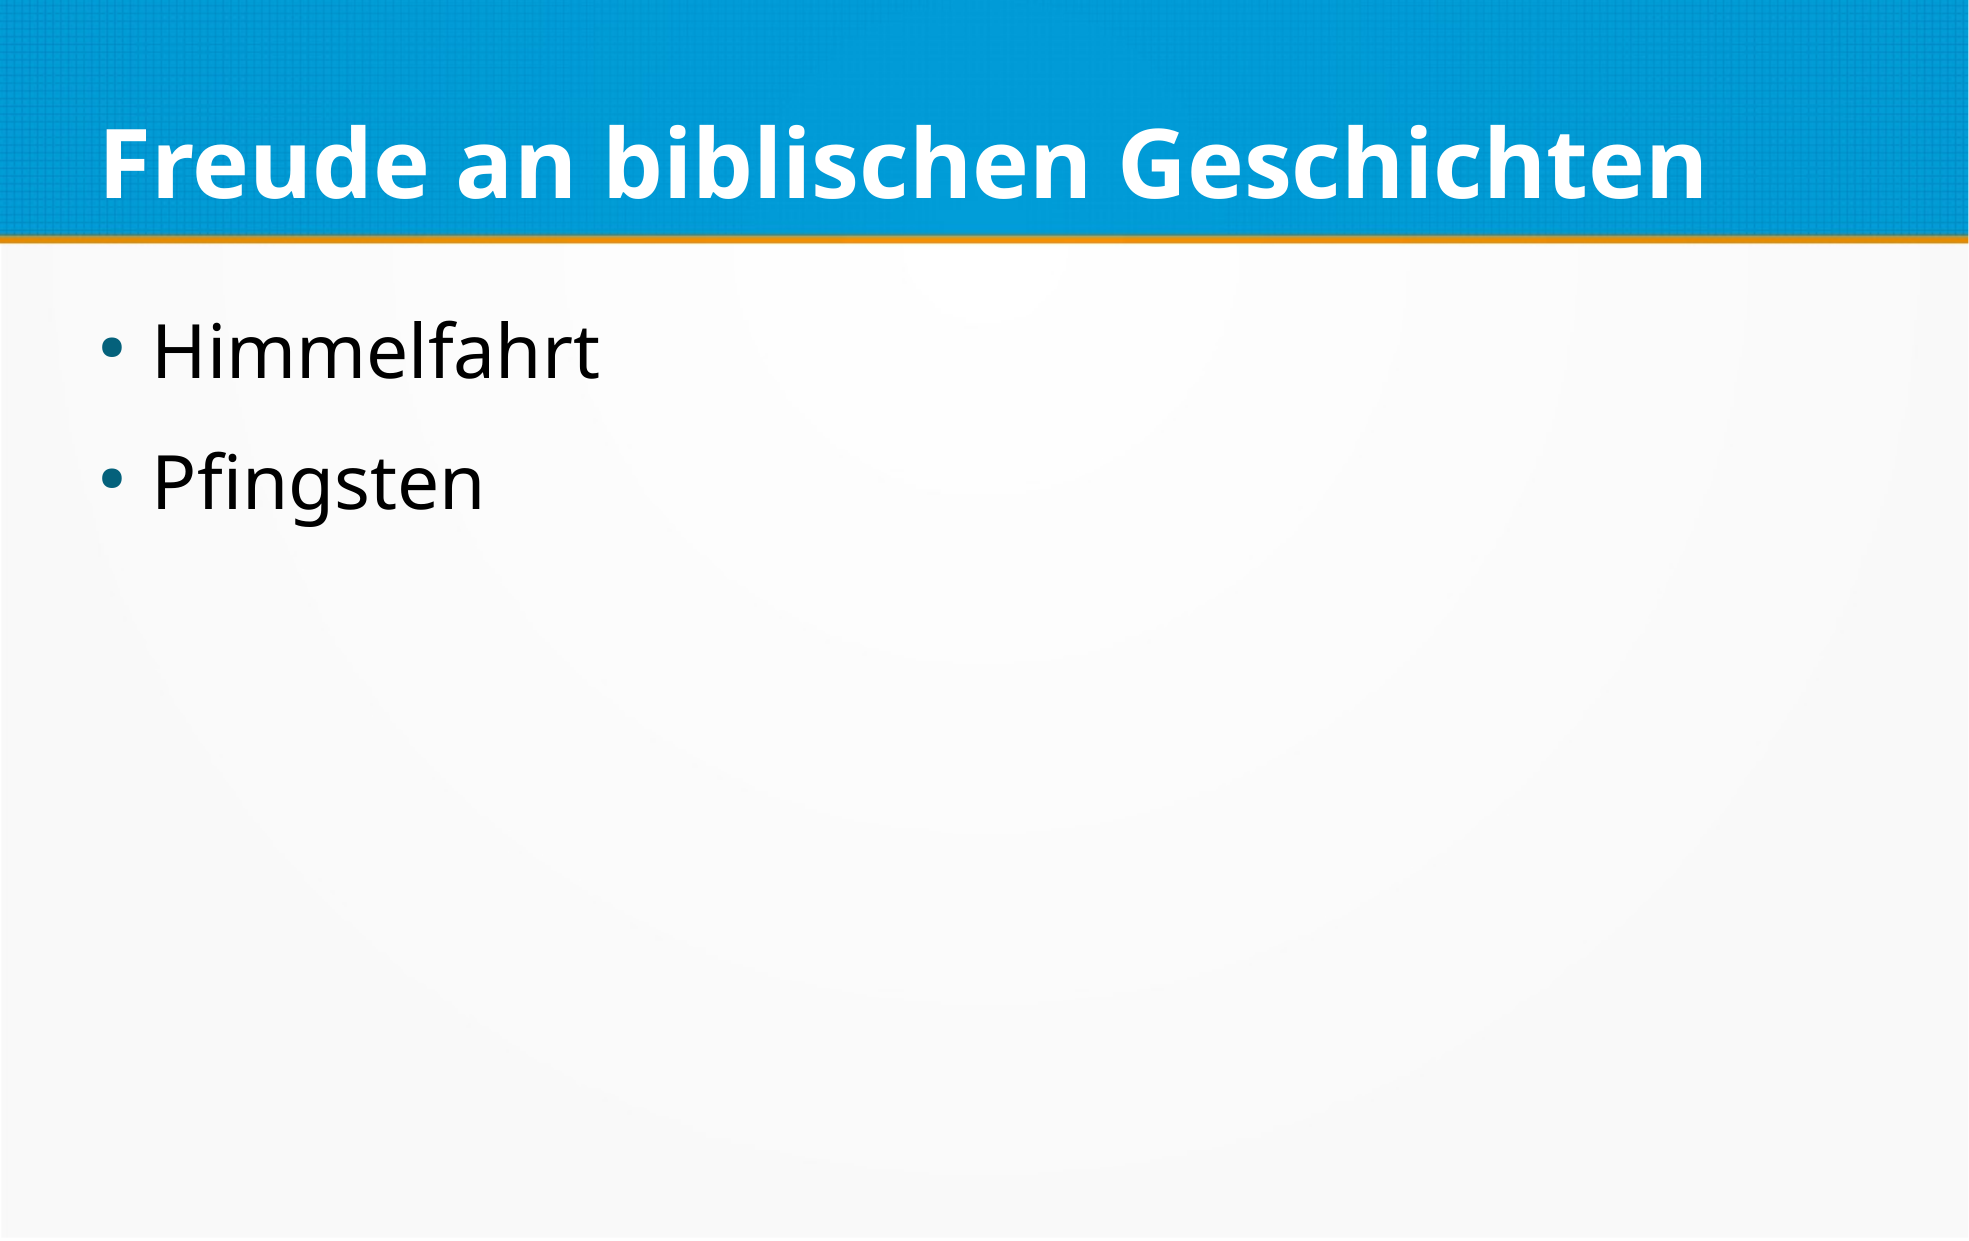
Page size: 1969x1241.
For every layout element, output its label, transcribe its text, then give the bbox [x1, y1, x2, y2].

list Himmelfahrt Pfingsten [80, 297, 1843, 1063]
picture [0, 233, 1969, 1241]
title Freude an biblischen Geschichten [98, 19, 1870, 227]
